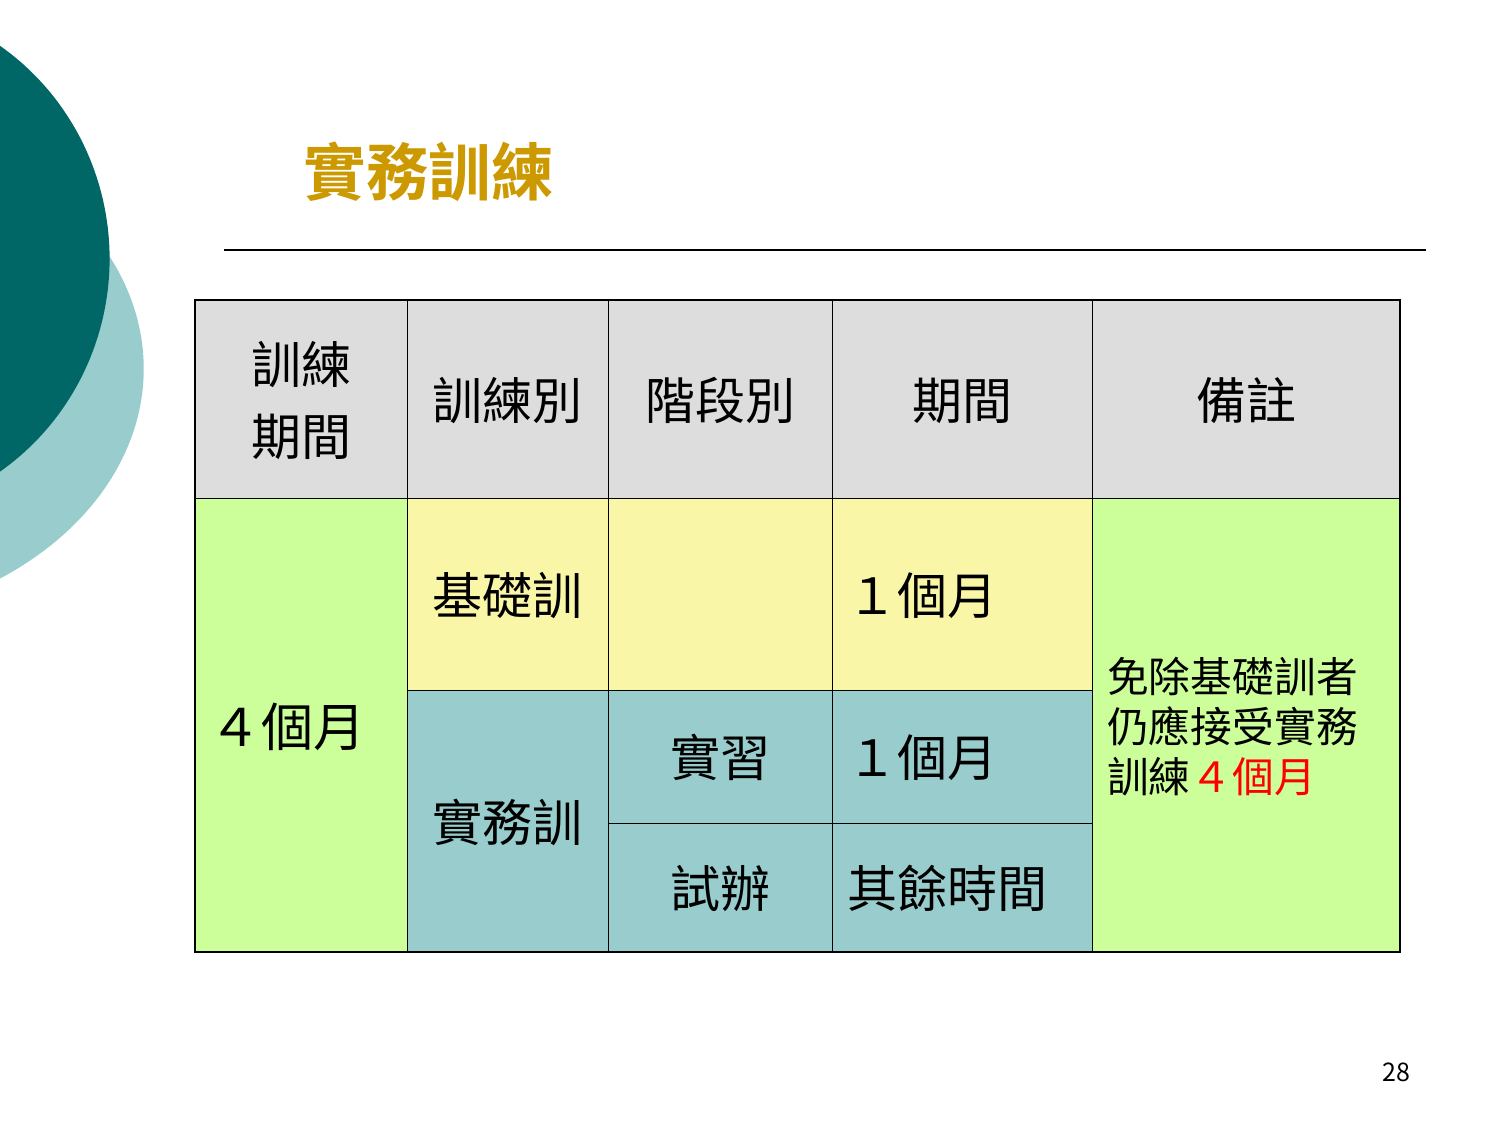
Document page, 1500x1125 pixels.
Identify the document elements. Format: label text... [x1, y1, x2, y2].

table_cell 試辦 [609, 824, 832, 951]
table_cell 實務訓 [408, 691, 608, 951]
table_header 訓練 期間 [196, 301, 407, 498]
table_cell [609, 499, 832, 690]
table_cell 實習 [609, 691, 832, 823]
table_header 階段別 [609, 301, 832, 498]
table_cell ４個月 [196, 499, 407, 951]
table_cell １個月 [833, 691, 1092, 823]
table_cell 其餘時間 [833, 824, 1092, 951]
table_header 訓練別 [408, 301, 608, 498]
table_header 期間 [833, 301, 1092, 498]
table_cell 免除基礎訓者仍應接受實務訓練４個月 [1093, 499, 1399, 951]
text_box 實務訓練 [289, 125, 869, 216]
table_header 備註 [1093, 301, 1399, 498]
table_cell １個月 [833, 499, 1092, 690]
table_cell 基礎訓 [408, 499, 608, 690]
